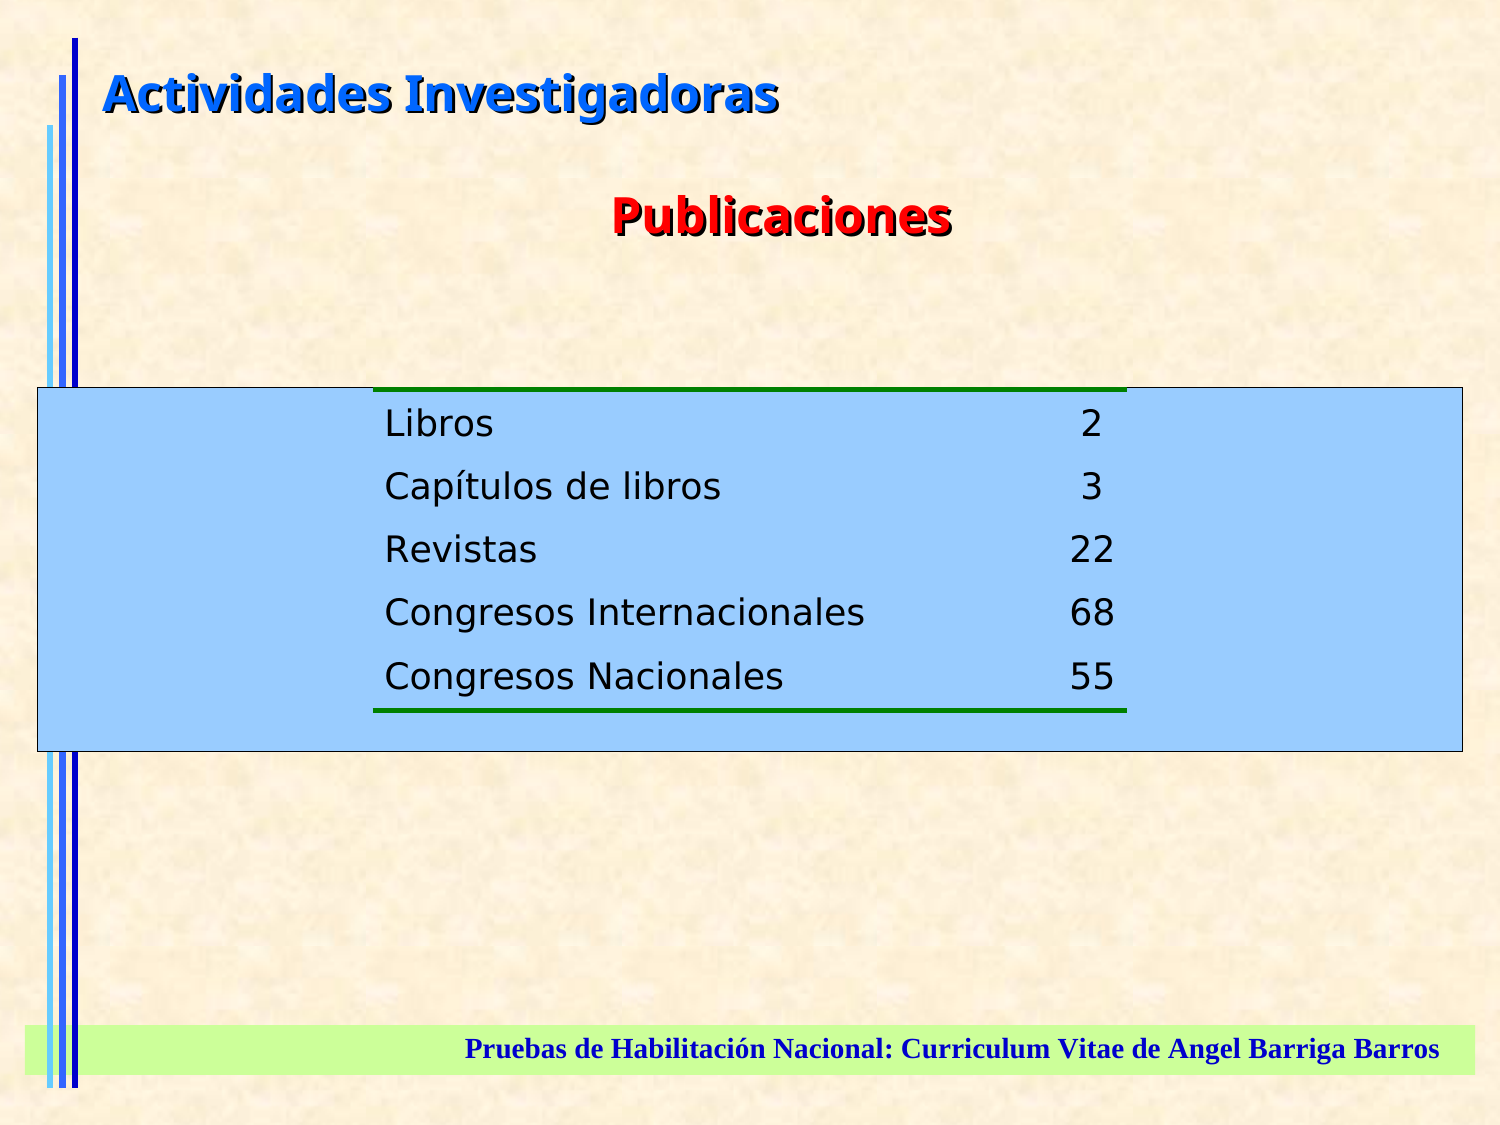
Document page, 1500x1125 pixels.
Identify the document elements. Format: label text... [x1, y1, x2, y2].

picture [0, 0, 1500, 1125]
text_box Publicaciones [595, 187, 967, 251]
text_box Actividades Investigadoras [87, 49, 794, 134]
chart [37, 387, 1463, 752]
